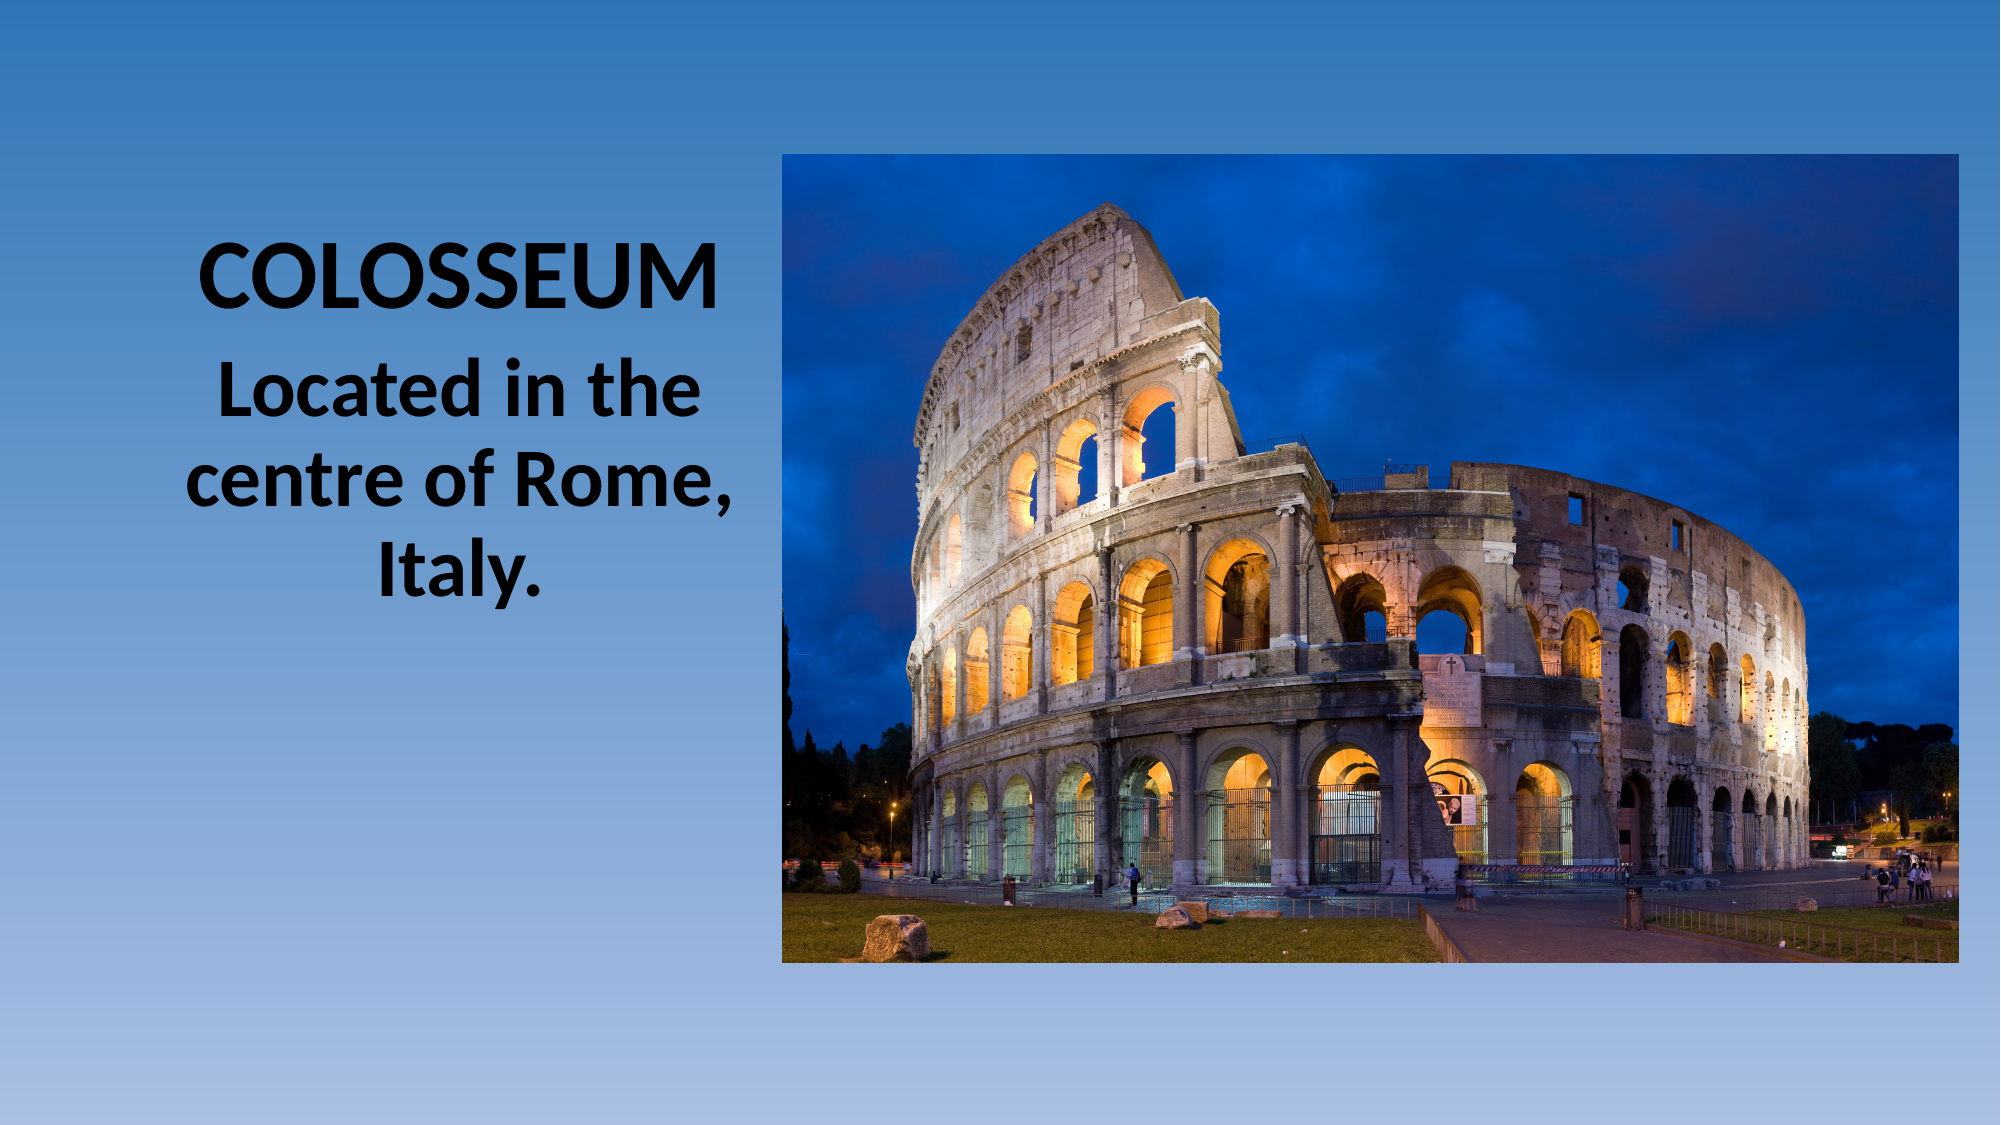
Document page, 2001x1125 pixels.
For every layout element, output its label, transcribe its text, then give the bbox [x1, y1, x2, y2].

picture [782, 154, 1959, 963]
list Located in the centre of Rome, Italy. [137, 337, 782, 963]
title COLOSSEUM [137, 75, 783, 337]
